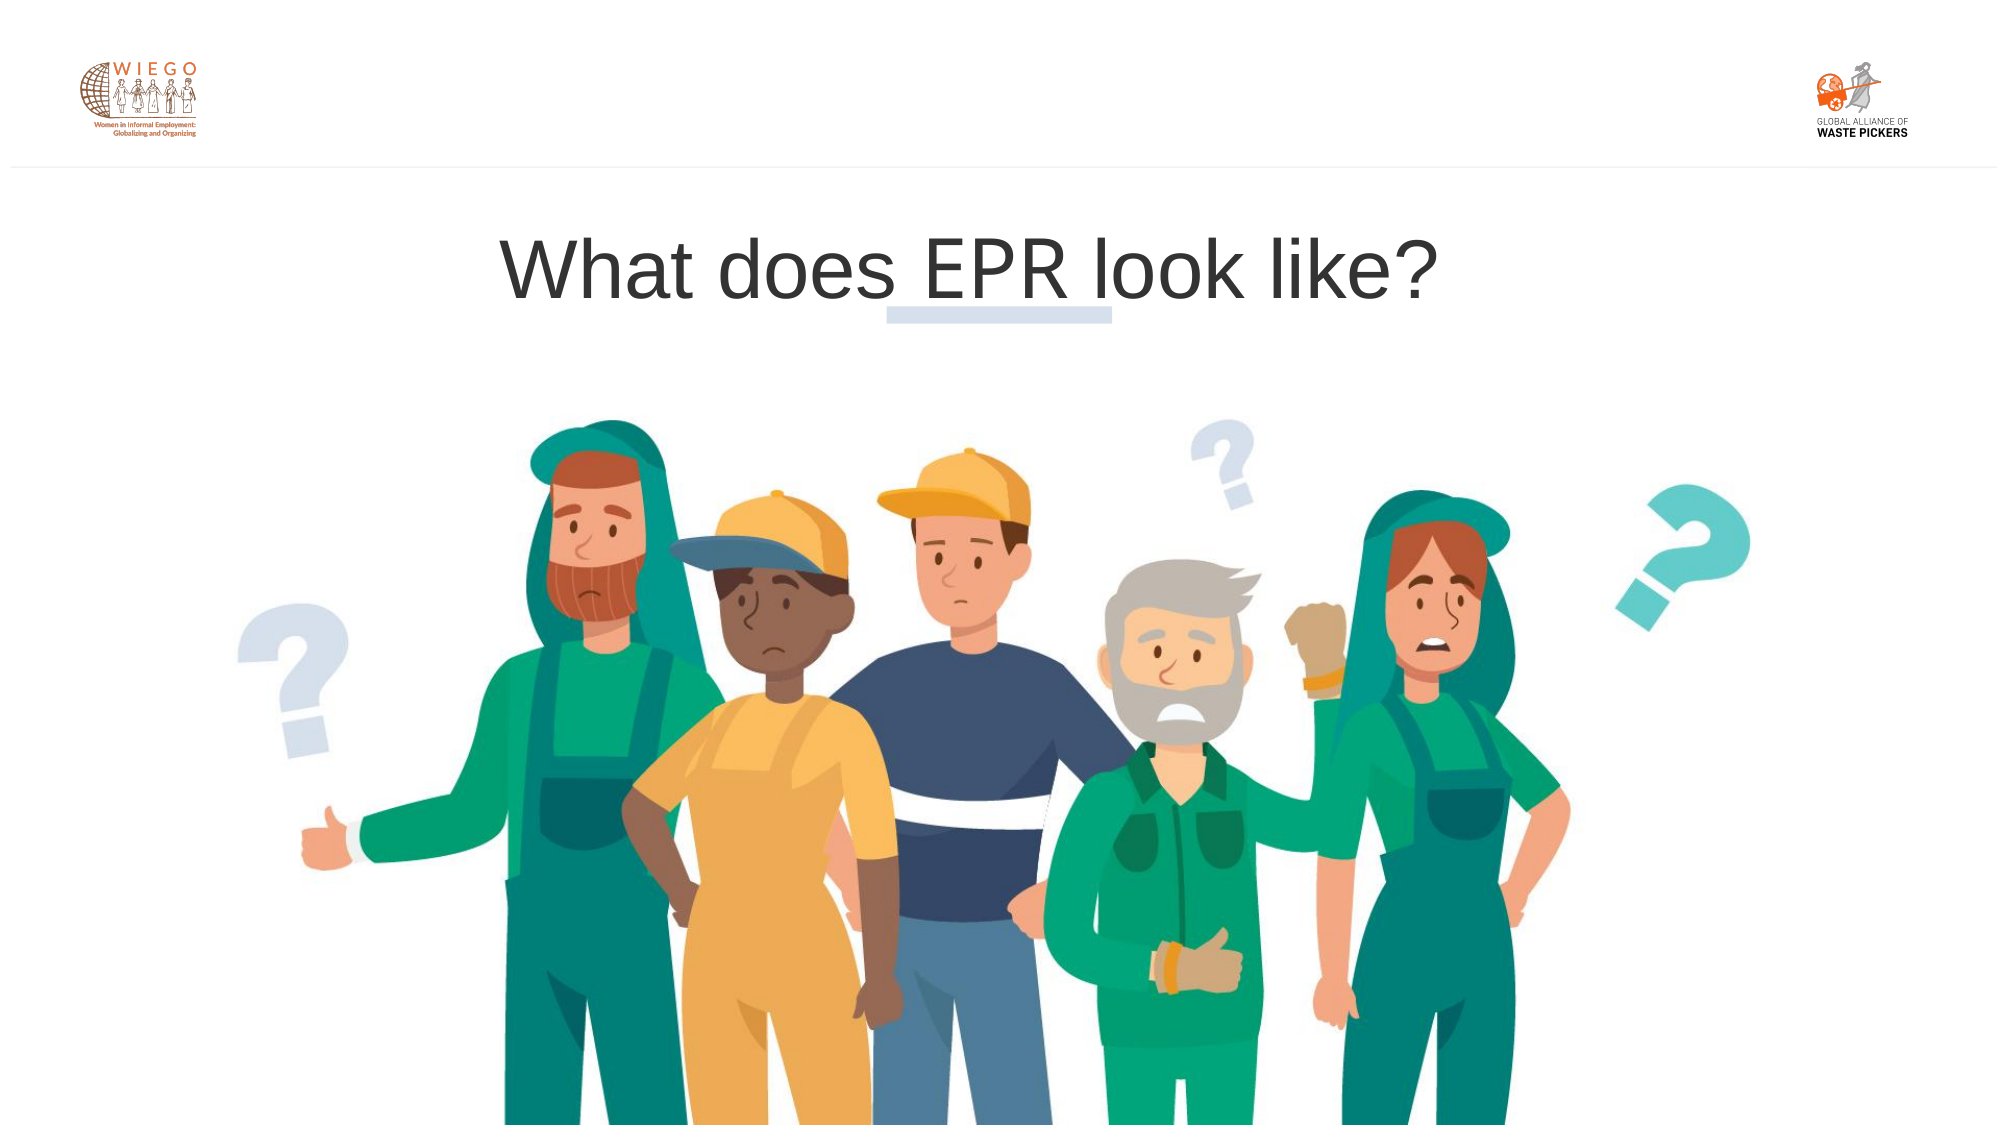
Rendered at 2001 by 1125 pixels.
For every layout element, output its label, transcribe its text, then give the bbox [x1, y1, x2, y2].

text_box [886, 306, 1113, 324]
text_box What does EPR look like? [450, 207, 1490, 323]
picture [0, 0, 2001, 1125]
